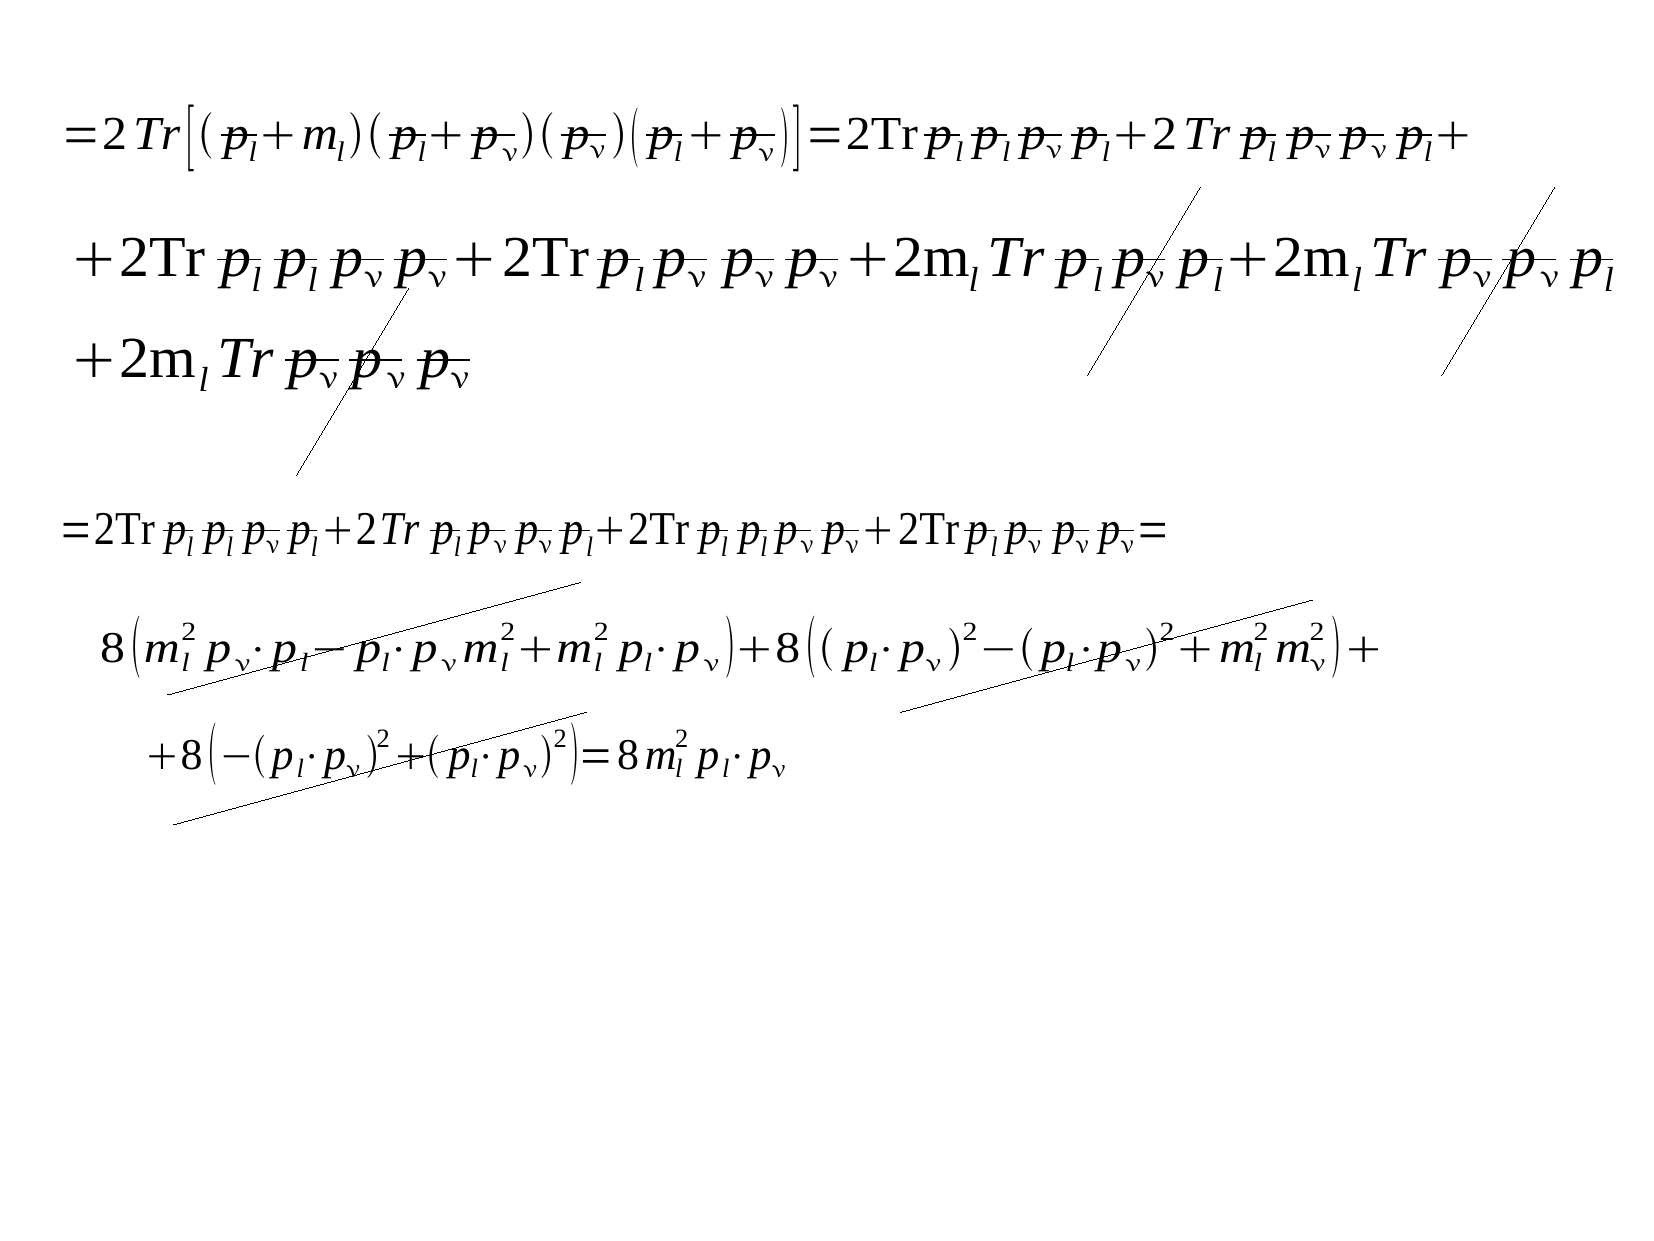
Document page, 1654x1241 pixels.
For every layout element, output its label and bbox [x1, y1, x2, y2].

chart [48, 503, 1182, 563]
chart [48, 101, 1488, 173]
chart [55, 226, 1630, 299]
chart [55, 326, 487, 400]
chart [87, 613, 1397, 681]
chart [133, 719, 799, 788]
